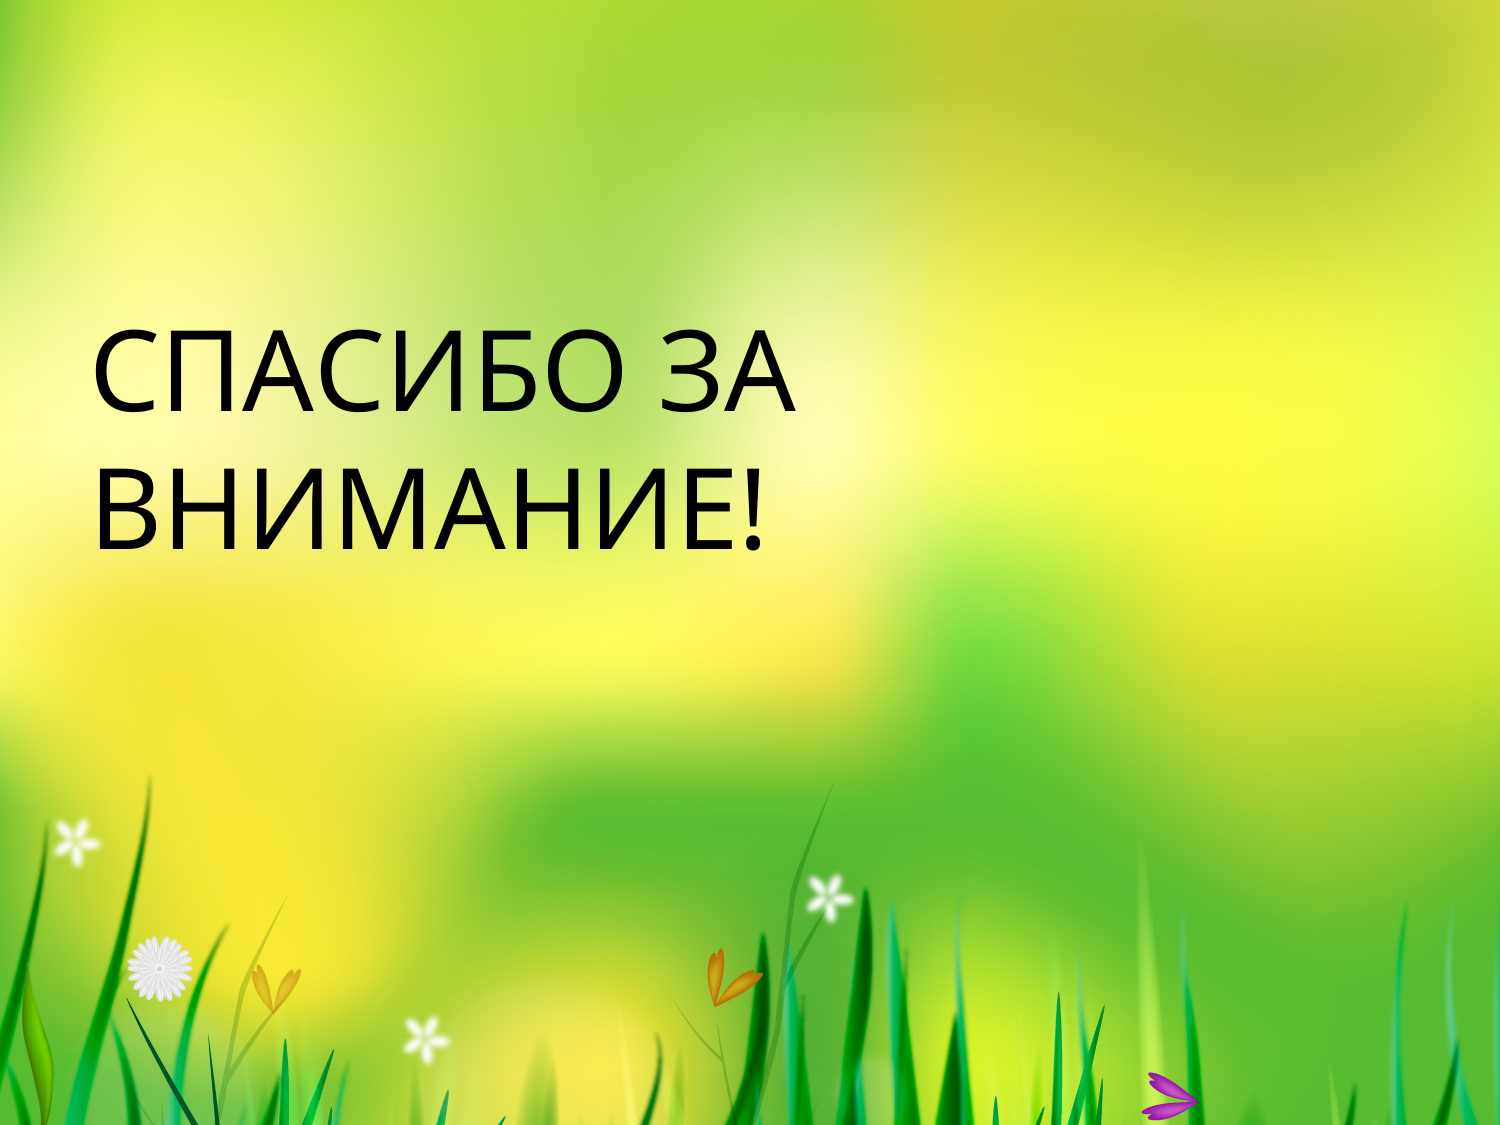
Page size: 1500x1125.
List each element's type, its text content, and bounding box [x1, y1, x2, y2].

text_box СПАСИБО ЗА ВНИМАНИЕ! [75, 272, 1432, 606]
